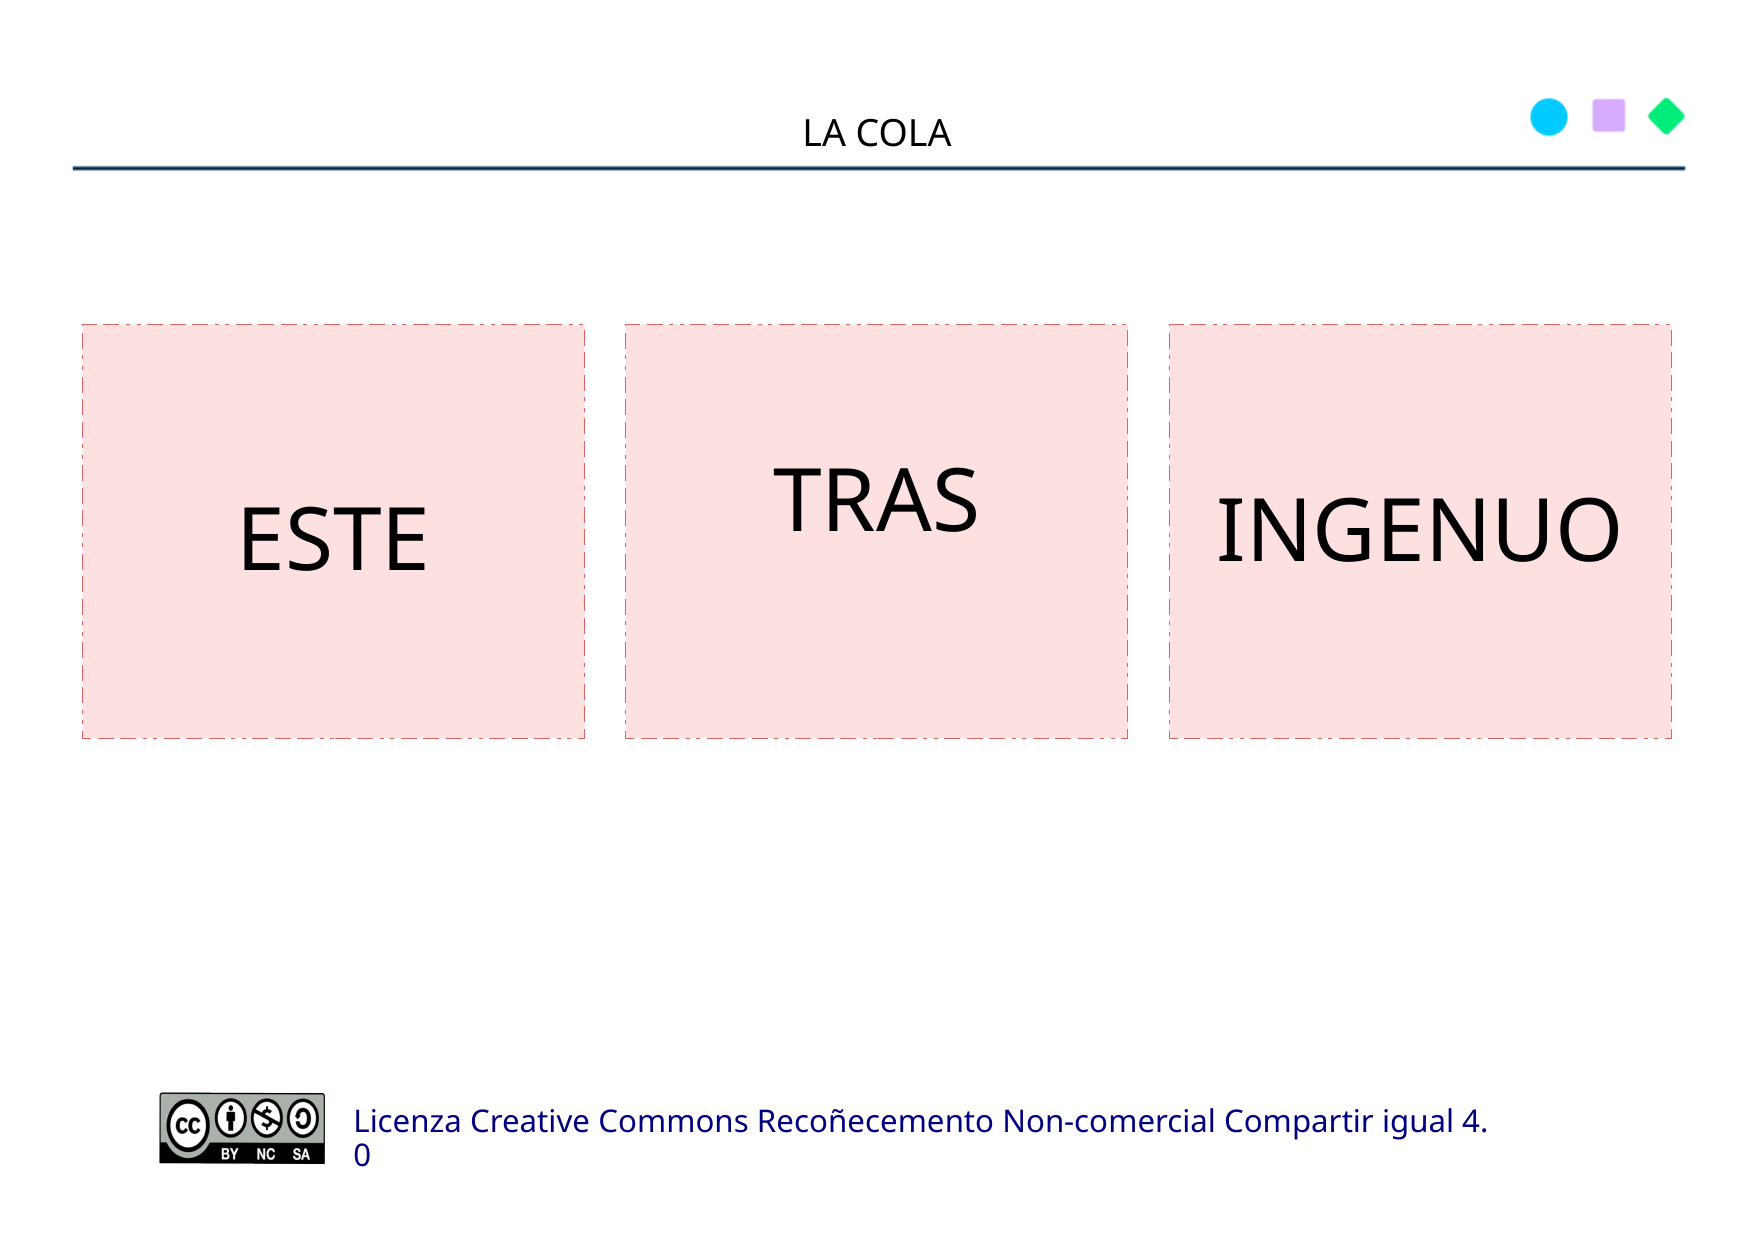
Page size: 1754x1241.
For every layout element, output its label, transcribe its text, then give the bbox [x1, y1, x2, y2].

picture [159, 1092, 325, 1164]
text_box Licenza Creative Commons Recoñecemento Non-comercial Compartir igual 4.0 [338, 1072, 1506, 1170]
picture [59, 70, 1695, 194]
text_box ESTE [82, 324, 585, 739]
text_box INGENUO [1169, 324, 1672, 739]
text_box TRAS [625, 324, 1128, 739]
